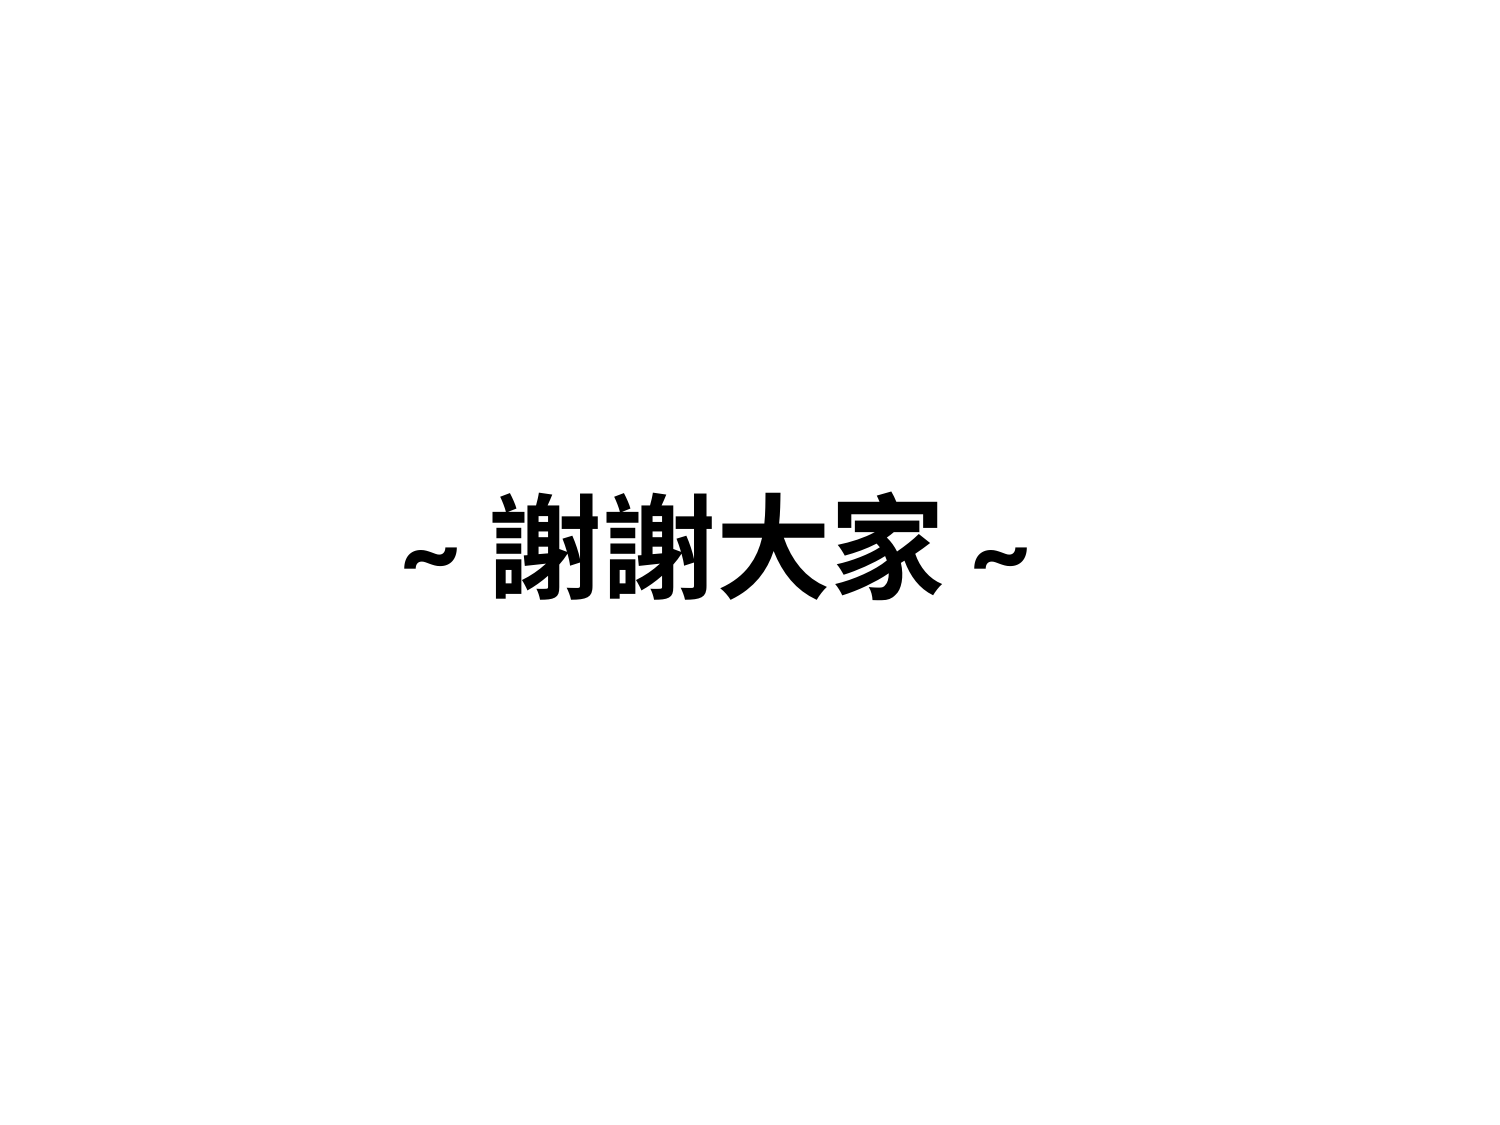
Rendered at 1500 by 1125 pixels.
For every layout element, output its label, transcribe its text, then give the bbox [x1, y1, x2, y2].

title ~謝謝大家~ [41, 468, 1392, 656]
